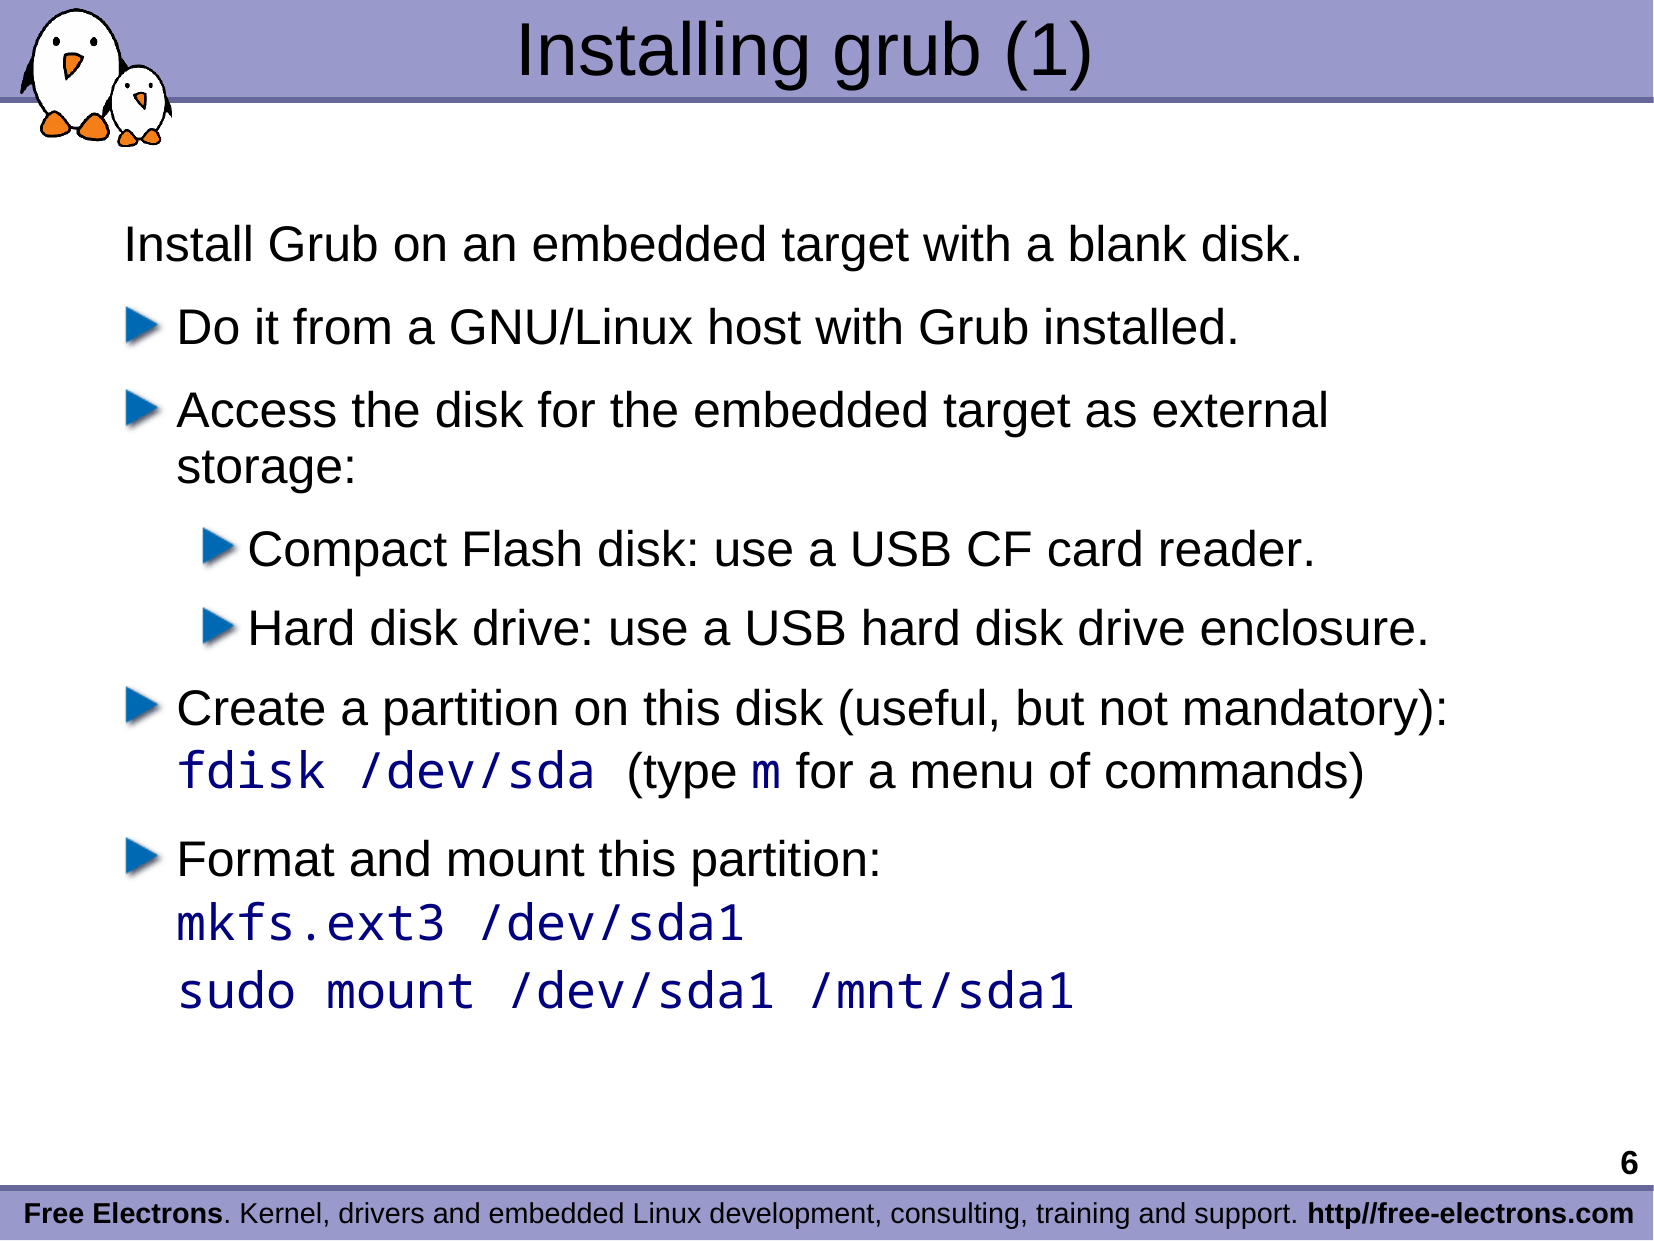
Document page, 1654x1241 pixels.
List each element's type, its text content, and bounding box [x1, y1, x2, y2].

picture [20, 8, 172, 147]
title Installing grub (1) [60, 0, 1551, 99]
list Install Grub on an embedded target with a blank disk. Do it from a GNU/Linux host with Grub installed. Access the disk for the embedded target as external storage: Compact Flash disk: use a USB CF card reader. Hard disk drive: use a USB hard disk drive enclosure. Create a partition on this disk (useful, but not mandatory): fdisk /dev/sda (type m for a menu of commands) Format and mount this partition: mkfs.ext3 /dev/sda1 sudo mount /dev/sda1 /mnt/sda1 [105, 216, 1518, 1066]
